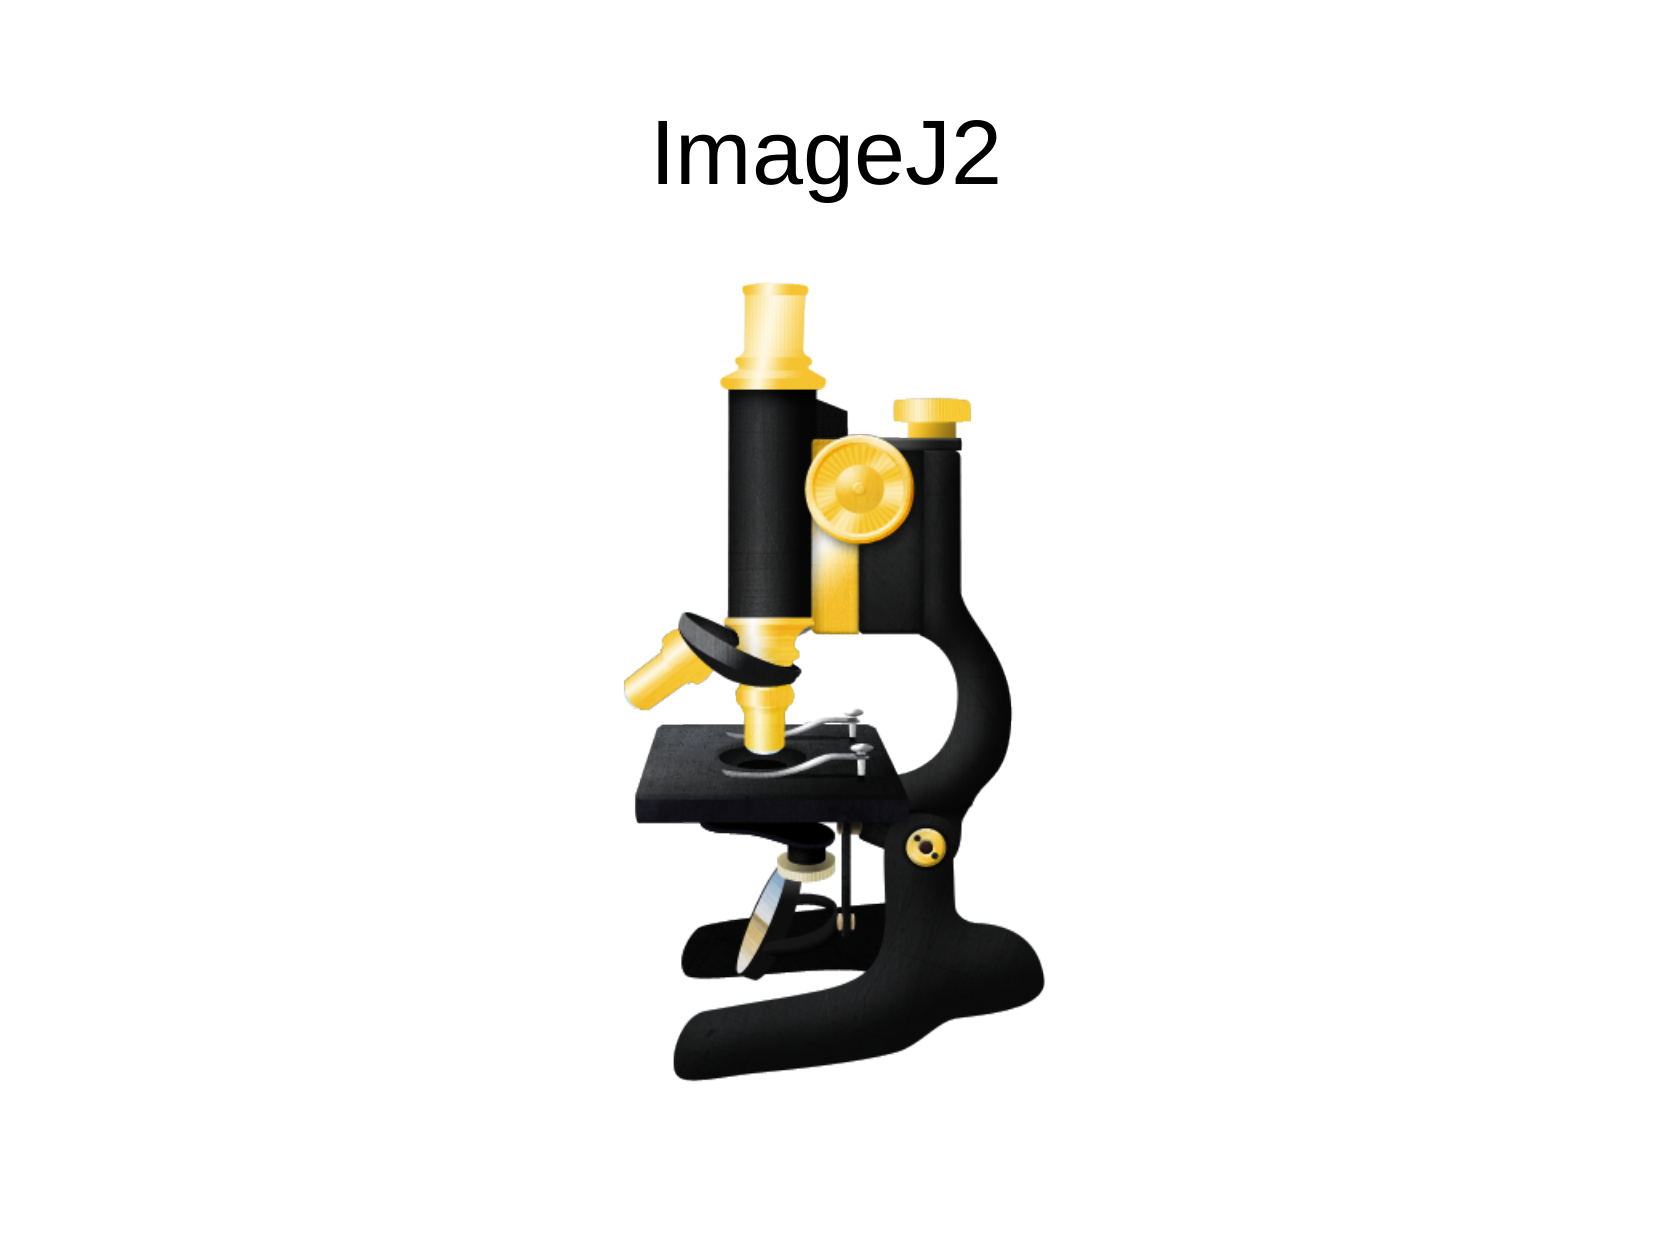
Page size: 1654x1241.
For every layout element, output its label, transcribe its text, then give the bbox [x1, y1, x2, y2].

title ImageJ2 [82, 49, 1571, 257]
picture [427, 273, 1247, 1093]
